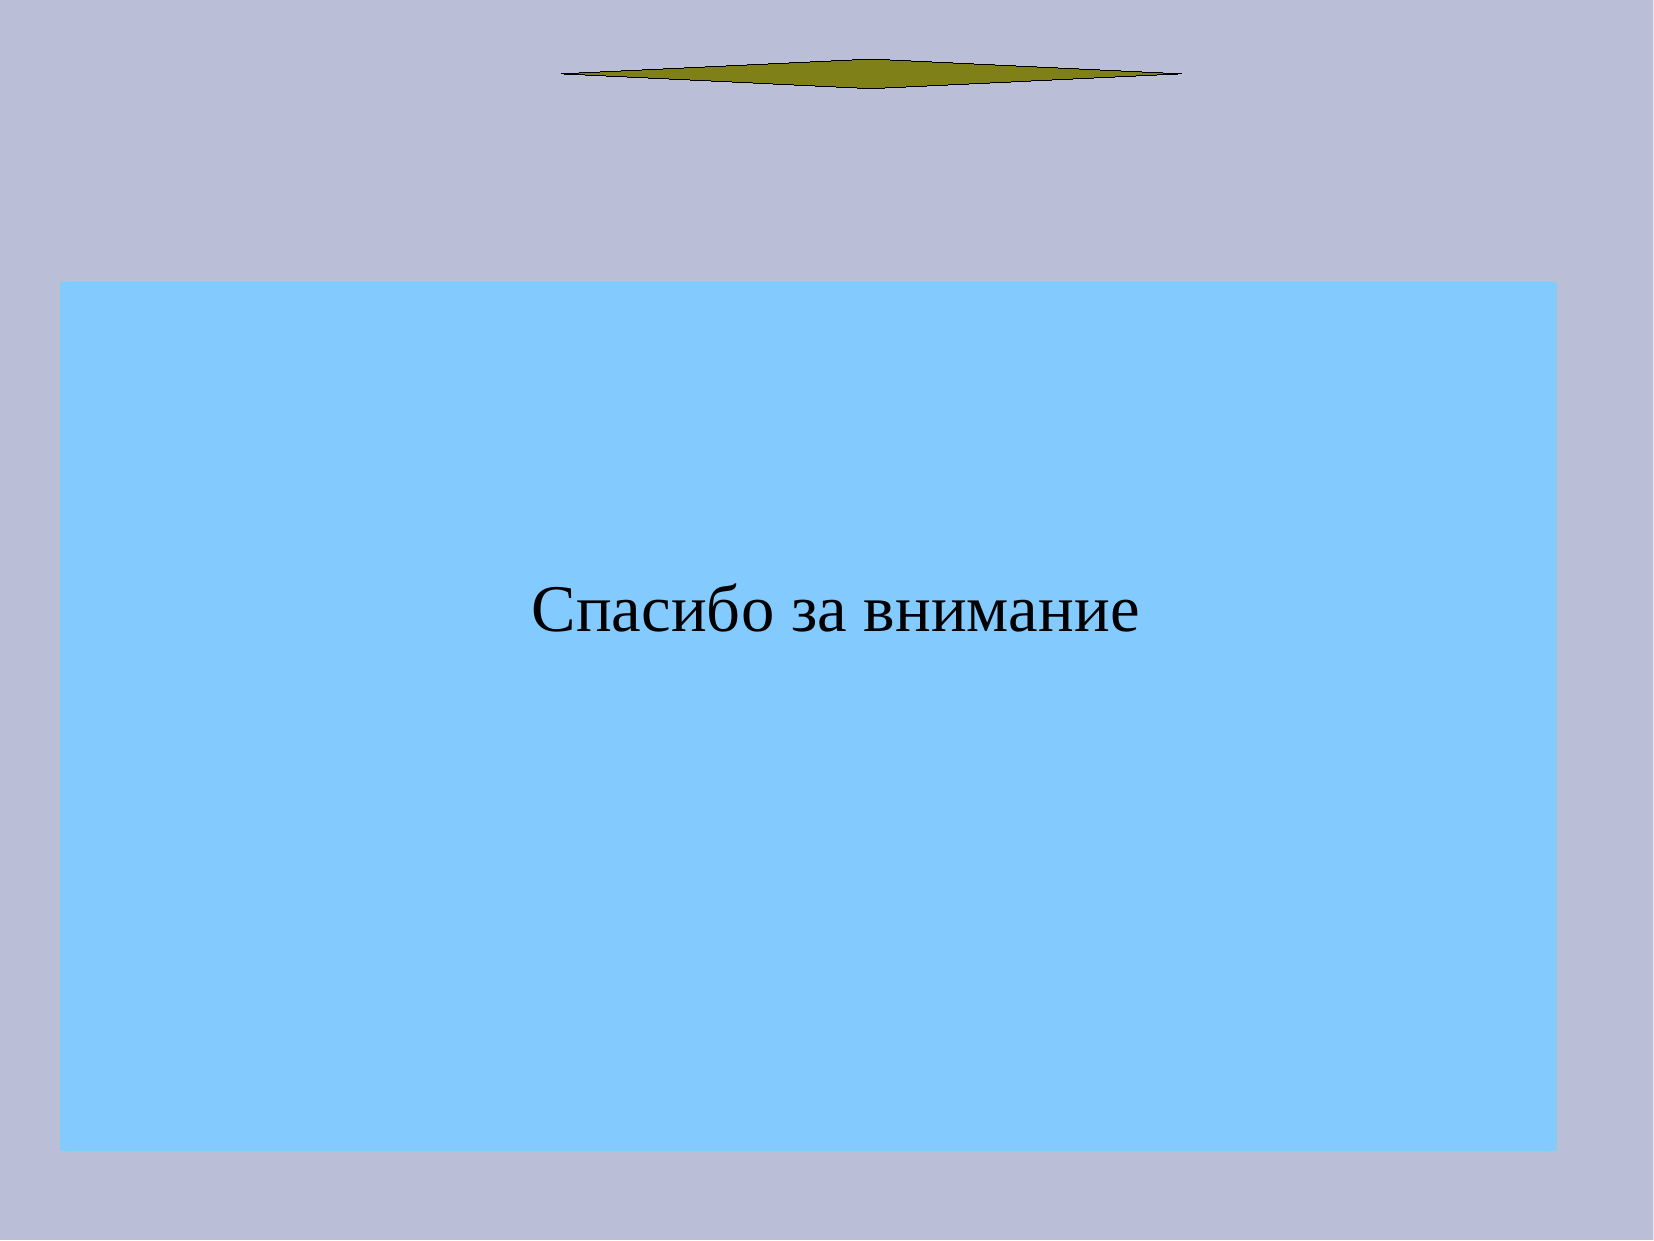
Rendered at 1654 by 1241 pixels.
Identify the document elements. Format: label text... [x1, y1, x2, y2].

subtitle Cпасибо за внимание [121, 91, 1534, 1127]
